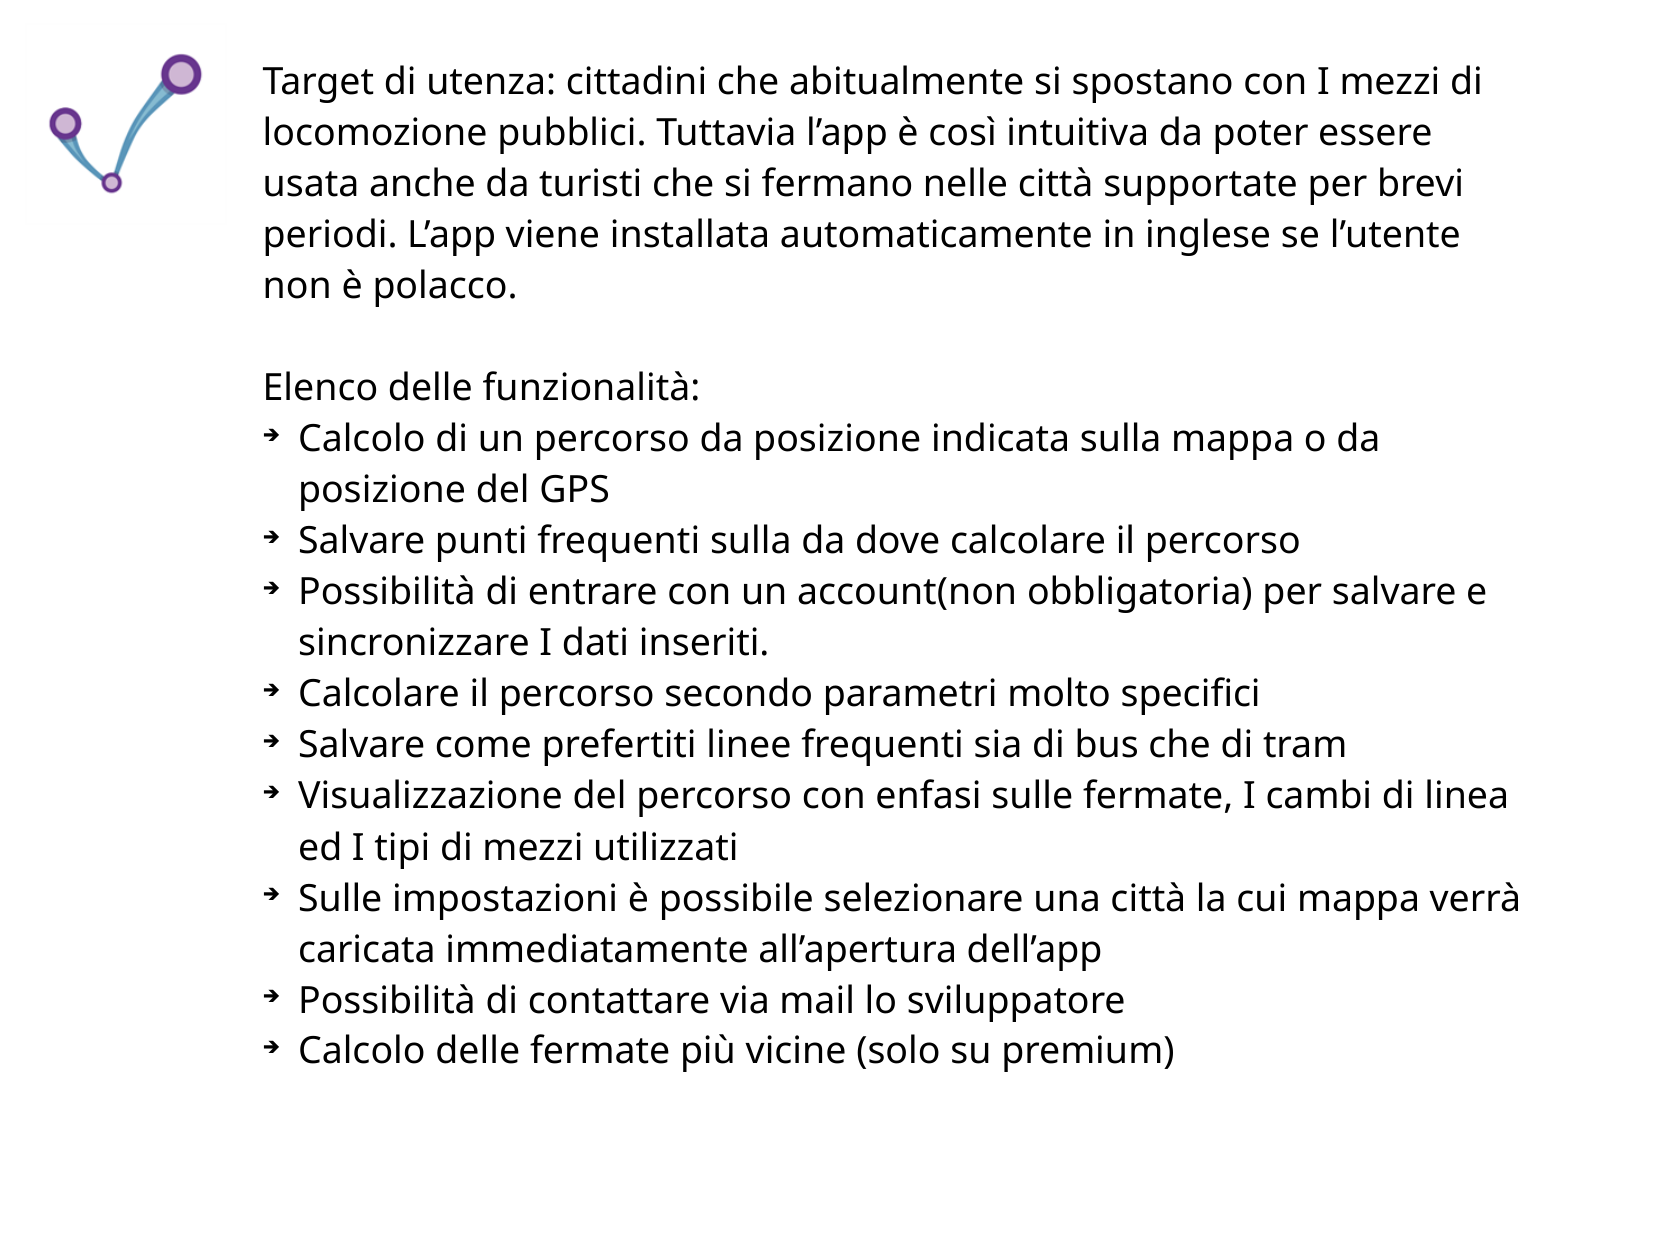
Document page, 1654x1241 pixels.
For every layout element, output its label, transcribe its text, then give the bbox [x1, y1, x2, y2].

text_box Target di utenza: cittadini che abitualmente si spostano con I mezzi di locomozione pubblici. Tuttavia l’app è così intuitiva da poter essere usata anche da turisti che si fermano nelle città supportate per brevi periodi. L’app viene installata automaticamente in inglese se l’utente non è polacco. Elenco delle funzionalità: Calcolo di un percorso da posizione indicata sulla mappa o da posizione del GPS Salvare punti frequenti sulla da dove calcolare il percorso Possibilità di entrare con un account(non obbligatoria) per salvare e sincronizzare I dati inseriti. Calcolare il percorso secondo parametri molto specifici Salvare come prefertiti linee frequenti sia di bus che di tram Visualizzazione del percorso con enfasi sulle fermate, I cambi di linea ed I tipi di mezzi utilizzati Sulle impostazioni è possibile selezionare una città la cui mappa verrà caricata immediatamente all’apertura dell’app Possibilità di contattare via mail lo sviluppatore Calcolo delle fermate più vicine (solo su premium) [248, 47, 1548, 1108]
picture [25, 23, 227, 225]
